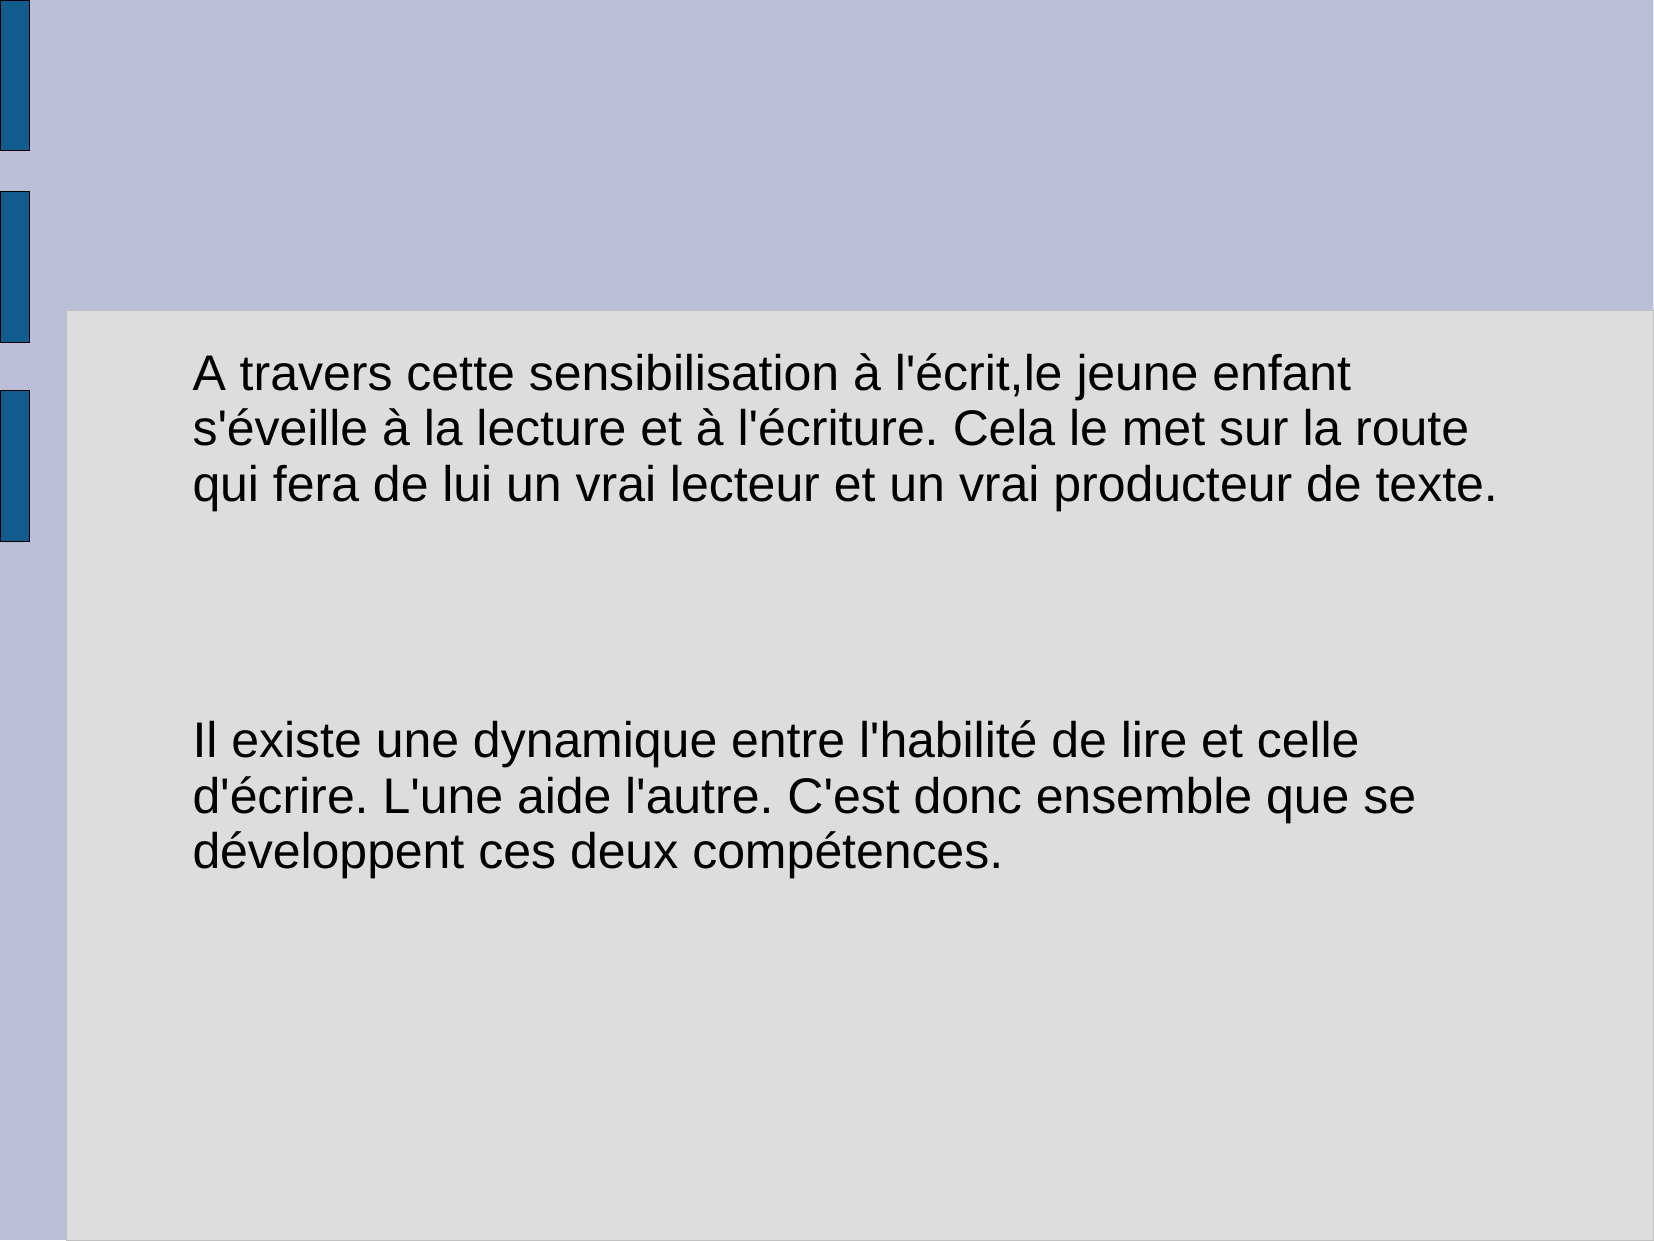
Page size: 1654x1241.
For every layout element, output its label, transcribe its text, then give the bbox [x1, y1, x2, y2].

list A travers cette sensibilisation à l'écrit,le jeune enfant s'éveille à la lecture et à l'écriture. Cela le met sur la route qui fera de lui un vrai lecteur et un vrai producteur de texte. Il existe une dynamique entre l'habilité de lire et celle d'écrire. L'une aide l'autre. C'est donc ensemble que se développent ces deux compétences. [121, 344, 1534, 1127]
